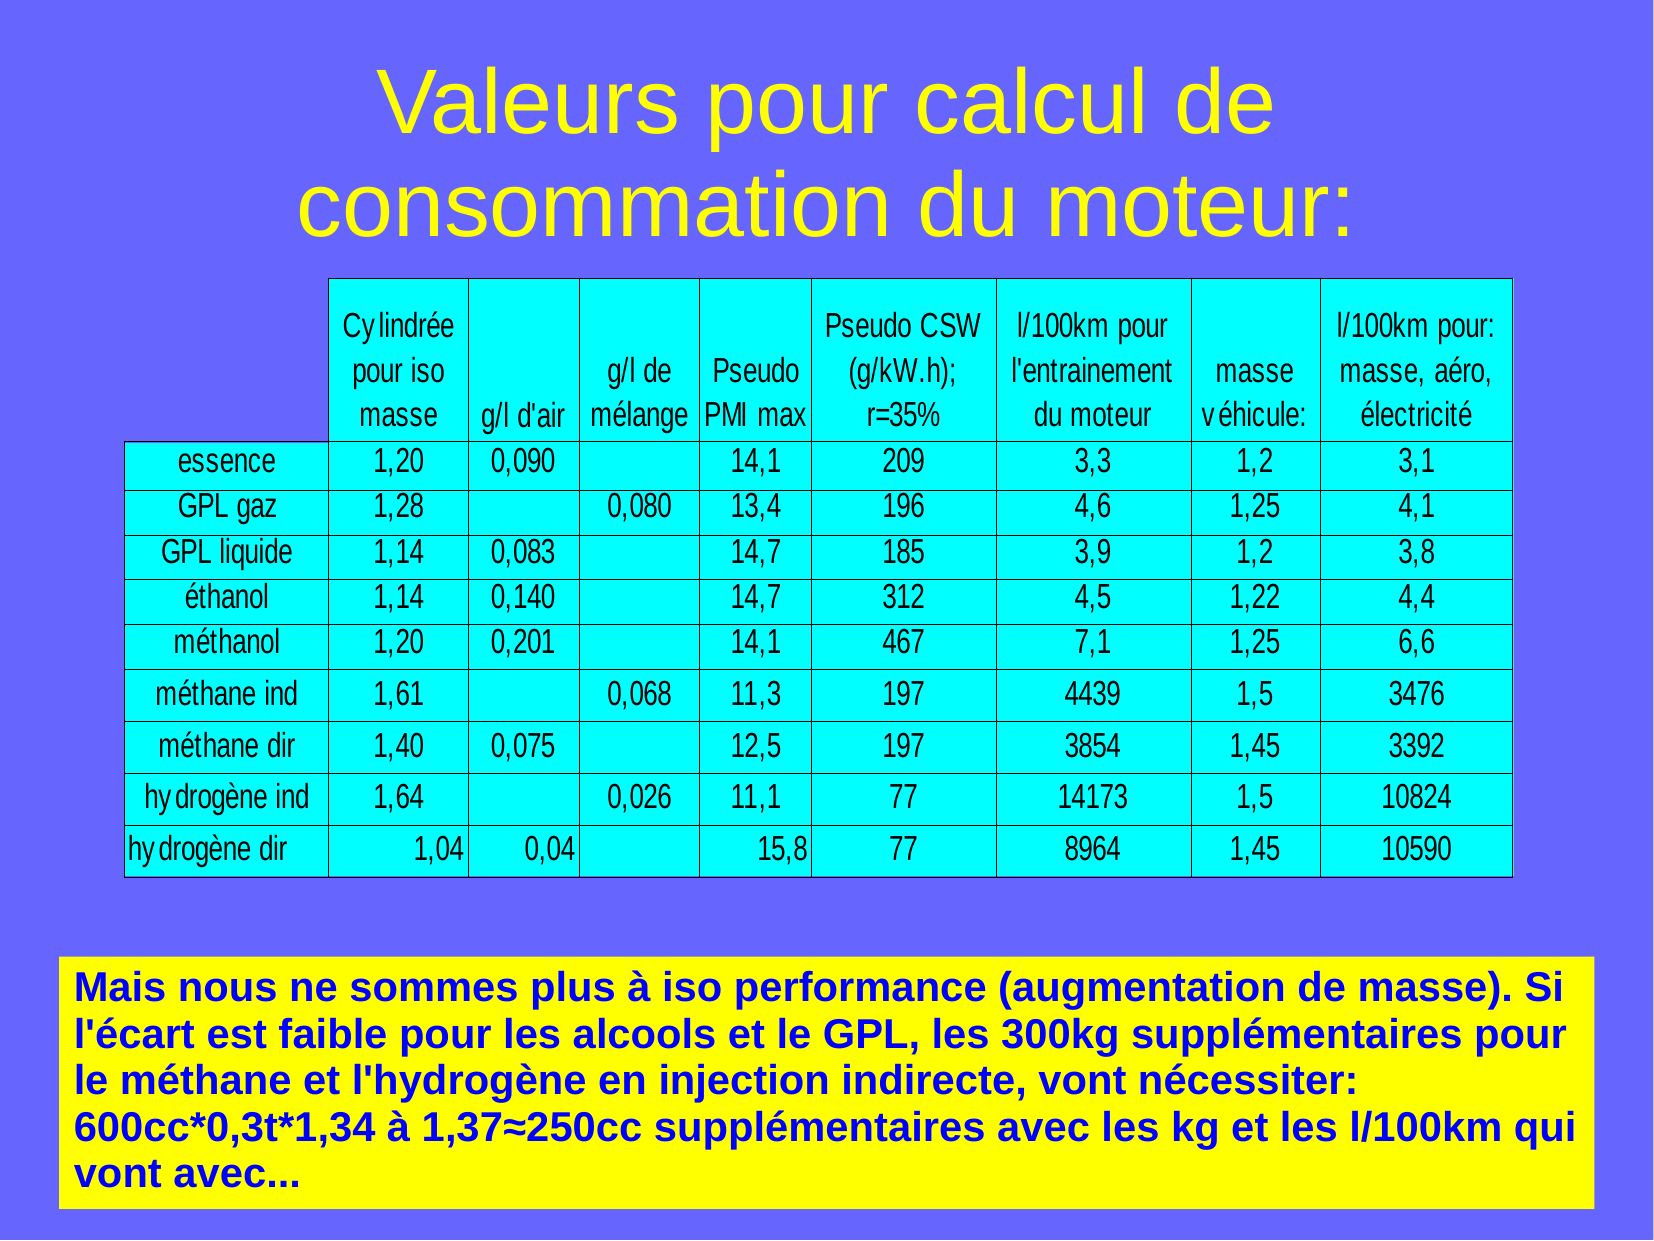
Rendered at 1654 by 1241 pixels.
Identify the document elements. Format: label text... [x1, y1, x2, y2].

text_box Mais nous ne sommes plus à iso performance (augmentation de masse). Si l'écart est faible pour les alcools et le GPL, les 300kg supplémentaires pour le méthane et l'hydrogène en injection indirecte, vont nécessiter: 600cc*0,3t*1,34 à 1,37≈250cc supplémentaires avec les kg et les l/100km qui vont avec... [59, 956, 1595, 1209]
chart [124, 277, 1518, 882]
title Valeurs pour calcul de consommation du moteur: [82, 49, 1571, 257]
